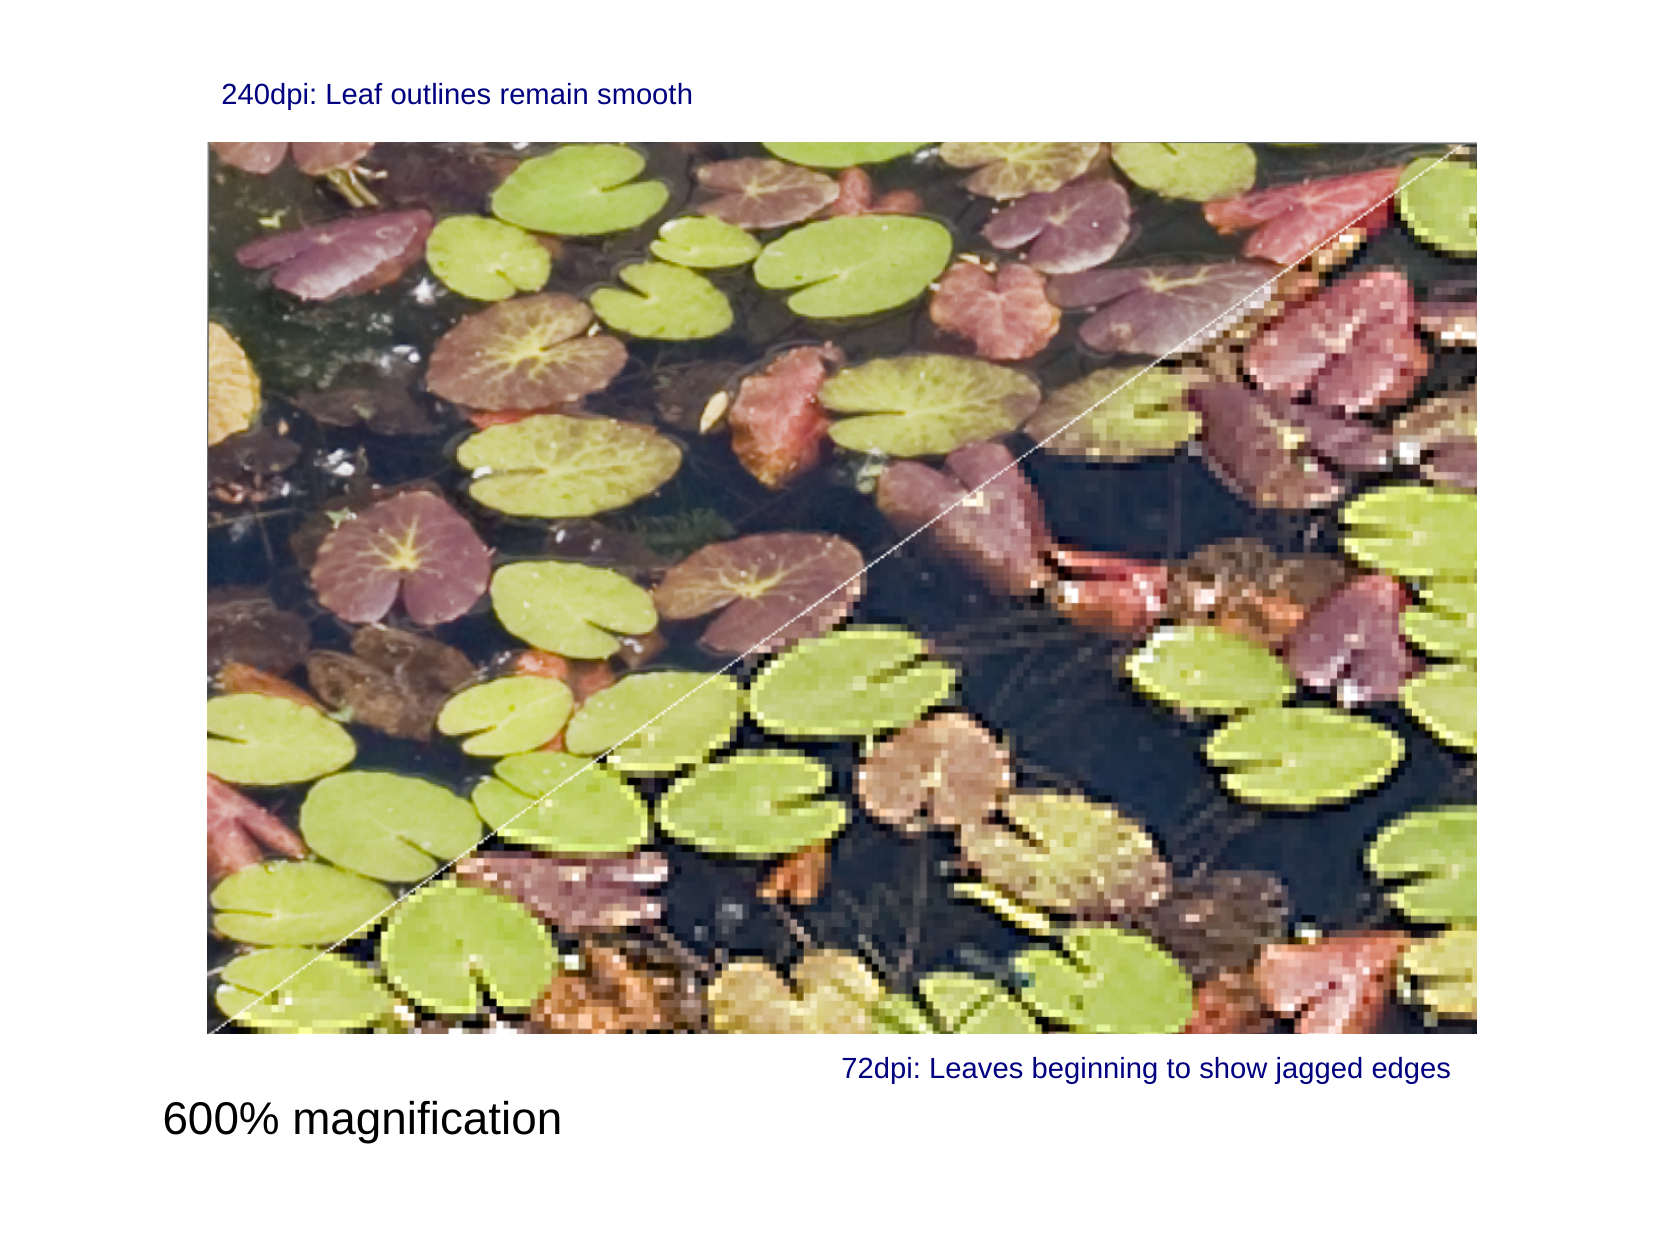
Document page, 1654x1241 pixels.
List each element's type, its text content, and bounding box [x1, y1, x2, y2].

text_box 240dpi: Leaf outlines remain smooth [206, 70, 709, 119]
picture [207, 142, 1477, 1034]
text_box 72dpi: Leaves beginning to show jagged edges [826, 1044, 1467, 1093]
text_box 600% magnification [147, 1085, 578, 1152]
